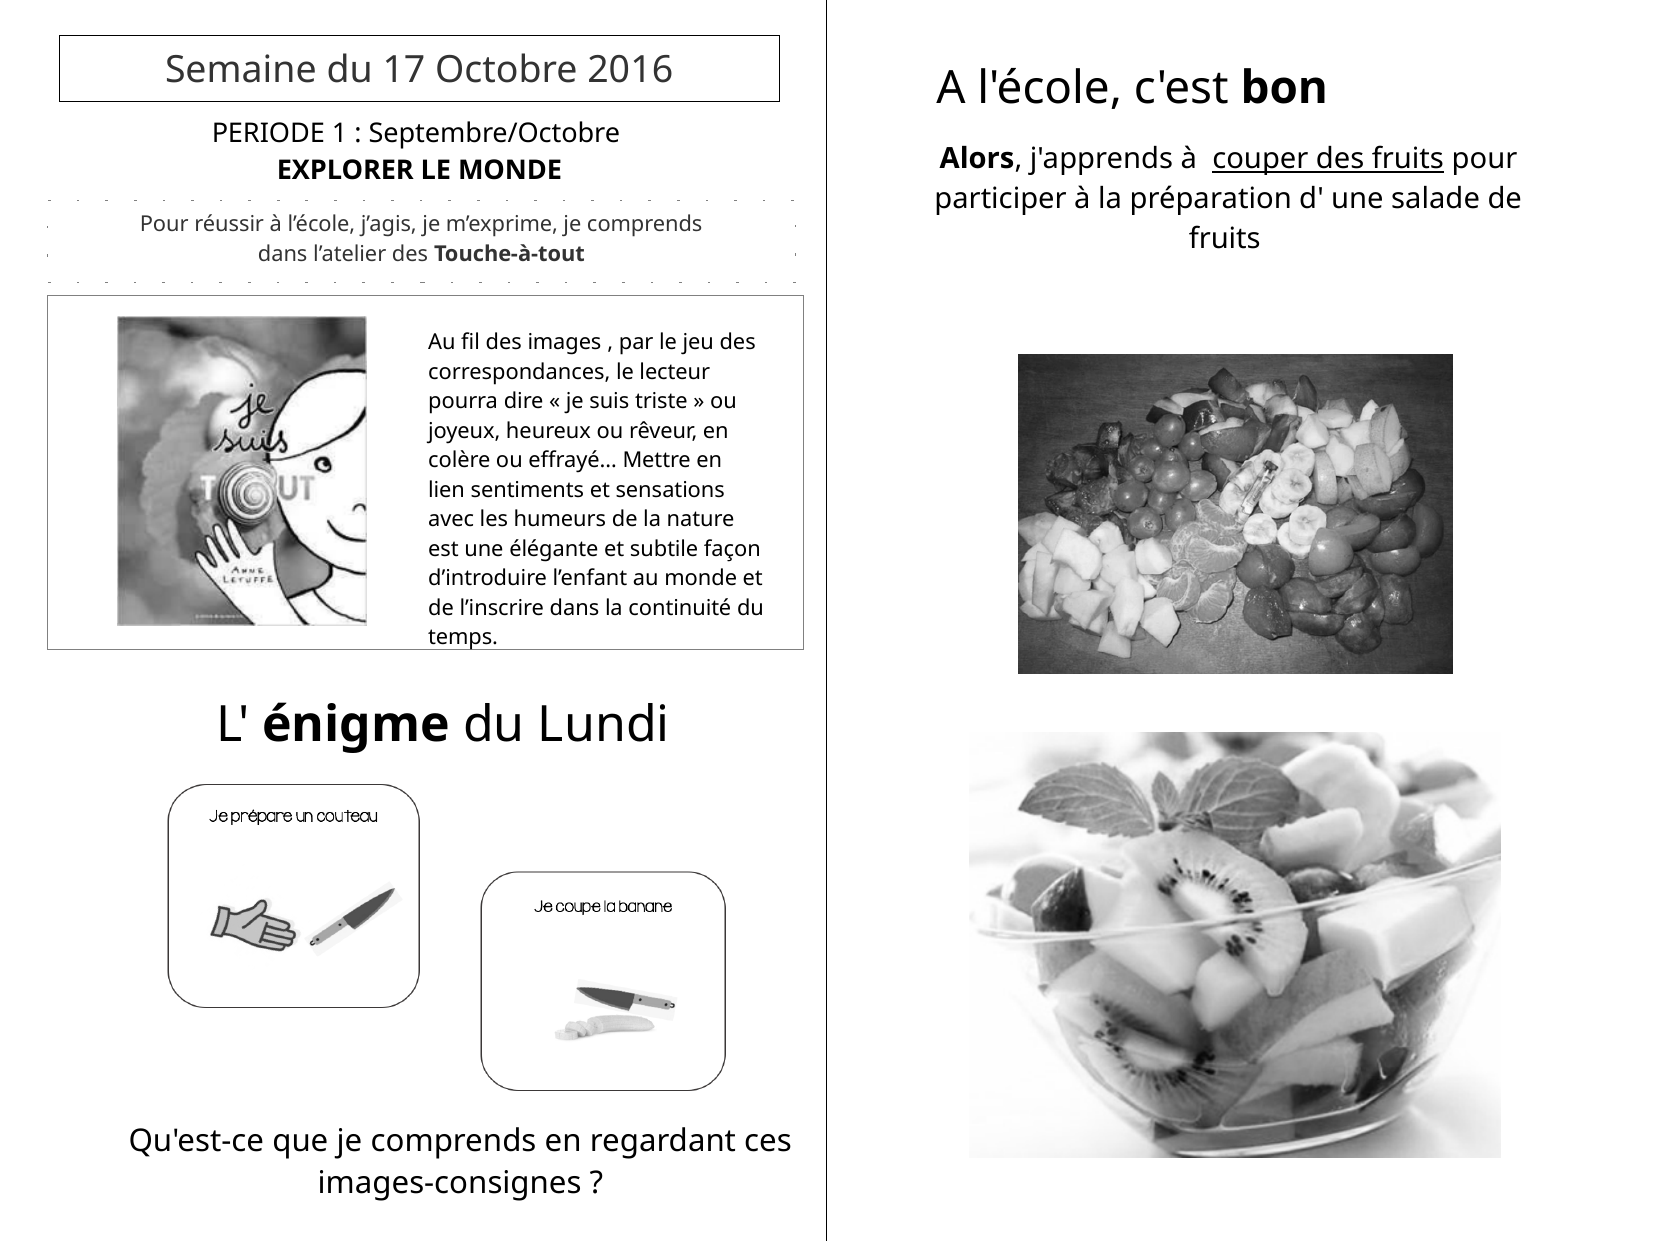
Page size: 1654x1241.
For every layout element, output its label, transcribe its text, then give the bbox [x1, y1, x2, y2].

picture [162, 775, 426, 1016]
text_box L' énigme du Lundi [40, 680, 811, 844]
picture [1018, 354, 1453, 674]
text_box Au fil des images , par le jeu des correspondances, le lecteur pourra dire « je suis triste » ou joyeux, heureux ou rêveur, en colère ou effrayé… Mettre en lien sentiments et sensations avec les humeurs de la nature est une élégante et subtile façon d’introduire l’enfant au monde et de l’inscrire dans la continuité du temps. [413, 318, 780, 638]
text_box Alors, j'apprends à couper des fruits pour participer à la préparation d' une salade de fruits [909, 129, 1548, 305]
text_box Pour réussir à l’école, j’agis, je m’exprime, je comprends dans l’atelier des Touche-à-tout [47, 200, 796, 283]
text_box Qu'est-ce que je comprends en regardant ces images-consignes ? [94, 1110, 827, 1241]
picture [117, 316, 367, 626]
text_box Semaine du 17 Octobre 2016 [59, 35, 780, 102]
picture [969, 732, 1501, 1158]
picture [472, 862, 733, 1098]
text_box PERIODE 1 : Septembre/Octobre EXPLORER LE MONDE [82, 106, 756, 189]
text_box A l'école, c'est bon [909, 47, 1595, 154]
